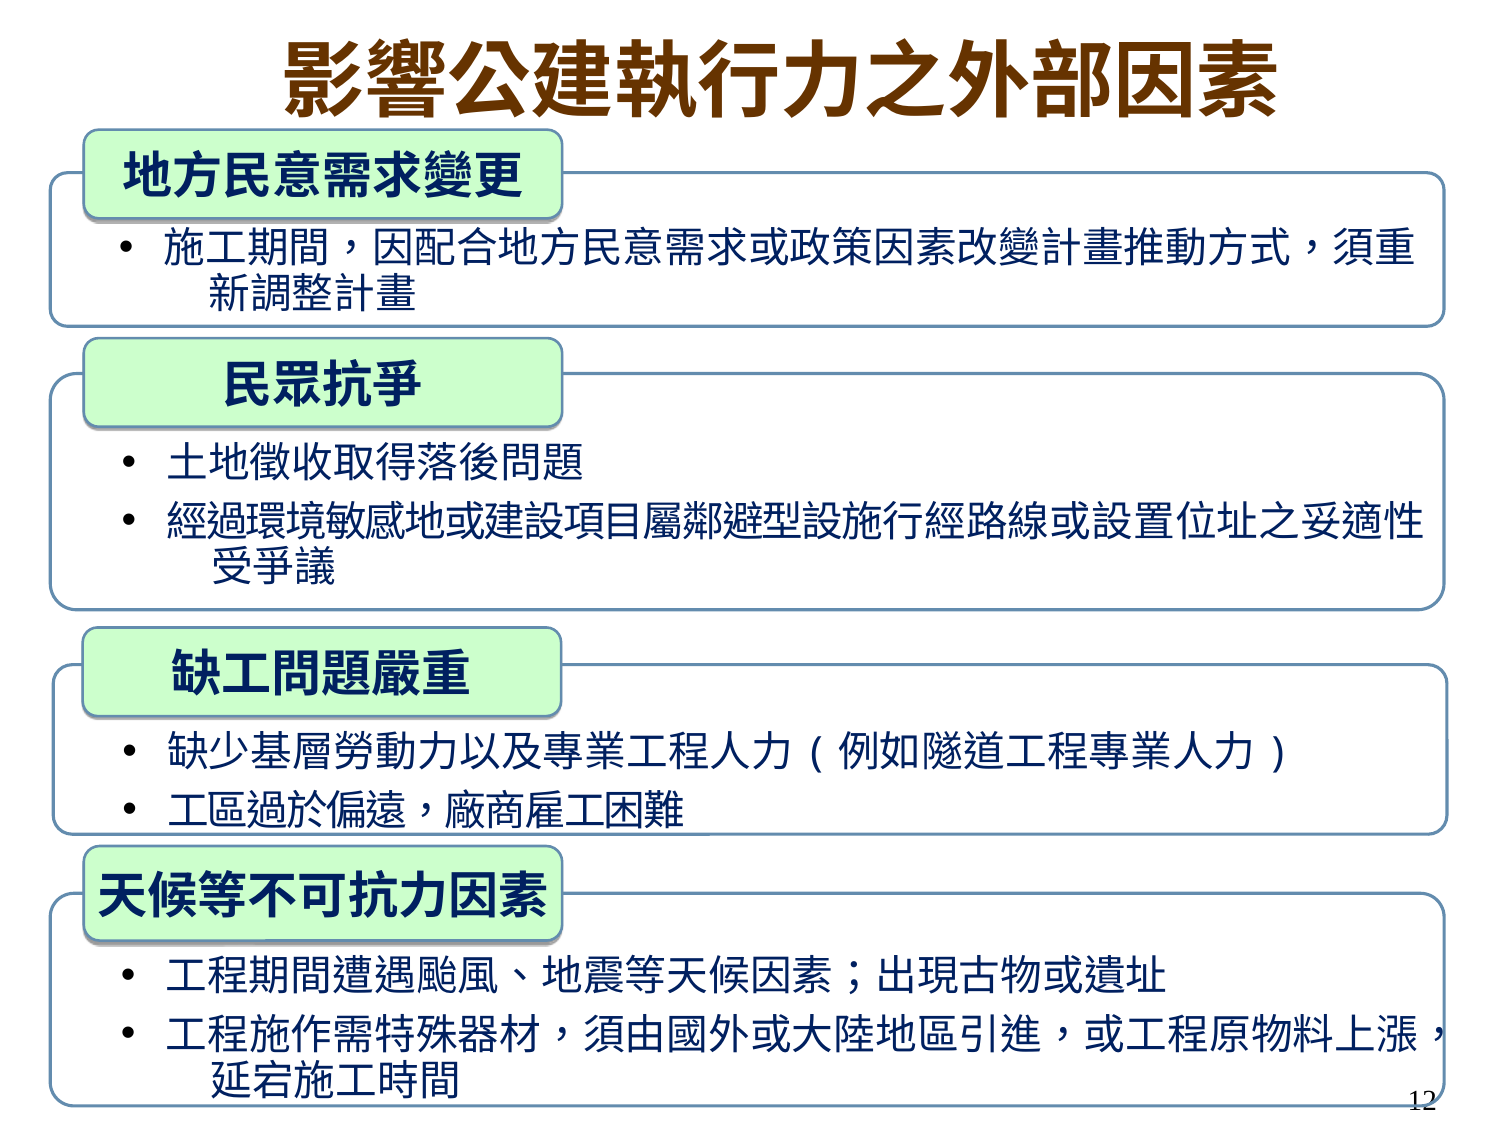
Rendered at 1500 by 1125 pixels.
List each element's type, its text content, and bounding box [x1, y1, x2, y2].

text_box 施工期間，因配合地方民意需求或政策因素改變計畫推動方式，須重新調整計畫 [50, 172, 1445, 327]
text_box 影響公建執行力之外部因素 [0, 19, 1500, 129]
text_box 天候等不可抗力因素 [83, 846, 563, 941]
text_box 工程期間遭遇颱風、地震等天候因素；出現古物或遺址 工程施作需特殊器材，須由國外或大陸地區引進，或工程原物料上漲，延宕施工時間 [50, 893, 1445, 1106]
text_box 民眾抗爭 [83, 338, 563, 427]
text_box 地方民意需求變更 [83, 129, 563, 219]
text_box 缺工問題嚴重 [82, 627, 562, 717]
text_box 缺少基層勞動力以及專業工程人力(例如隧道工程專業人力) 工區過於偏遠，廠商雇工困難 [53, 664, 1447, 835]
text_box 土地徵收取得落後問題 經過環境敏感地或建設項目屬鄰避型設施行經路線或設置位址之妥適性受爭議 [50, 373, 1445, 610]
